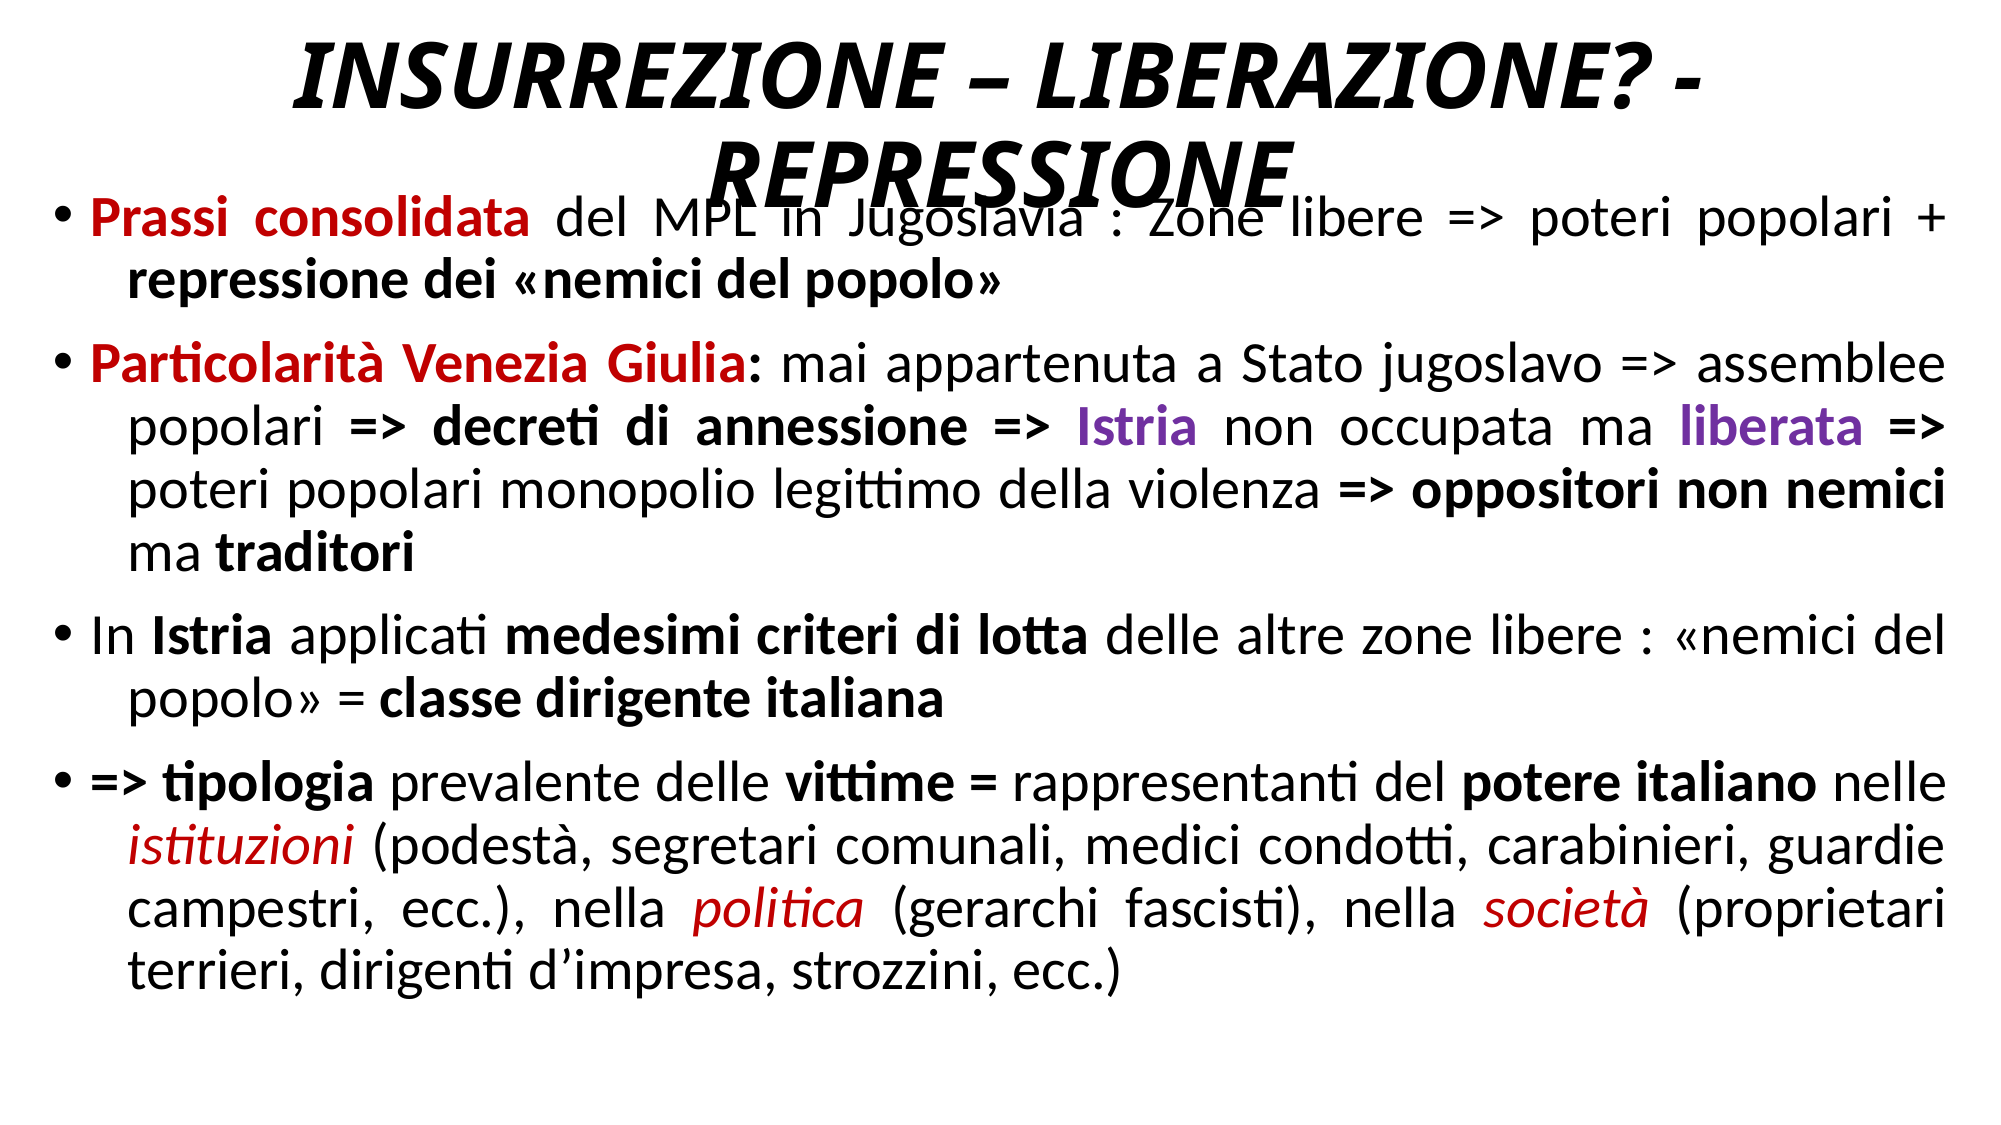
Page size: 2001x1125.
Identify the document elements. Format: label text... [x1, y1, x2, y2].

title INSURREZIONE – LIBERAZIONE? - REPRESSIONE [37, 21, 1963, 112]
list Prassi consolidata del MPL in Jugoslavia : Zone libere => poteri popolari + repressione dei «nemici del popolo» Particolarità Venezia Giulia: mai appartenuta a Stato jugoslavo => assemblee popolari => decreti di annessione => Istria non occupata ma liberata => poteri popolari monopolio legittimo della violenza => oppositori non nemici ma traditori In Istria applicati medesimi criteri di lotta delle altre zone libere : «nemici del popolo» = classe dirigente italiana => tipologia prevalente delle vittime = rappresentanti del potere italiano nelle istituzioni (podestà, segretari comunali, medici condotti, carabinieri, guardie campestri, ecc.), nella politica (gerarchi fascisti), nella società (proprietari terrieri, dirigenti d’impresa, strozzini, ecc.) [37, 178, 1963, 1115]
